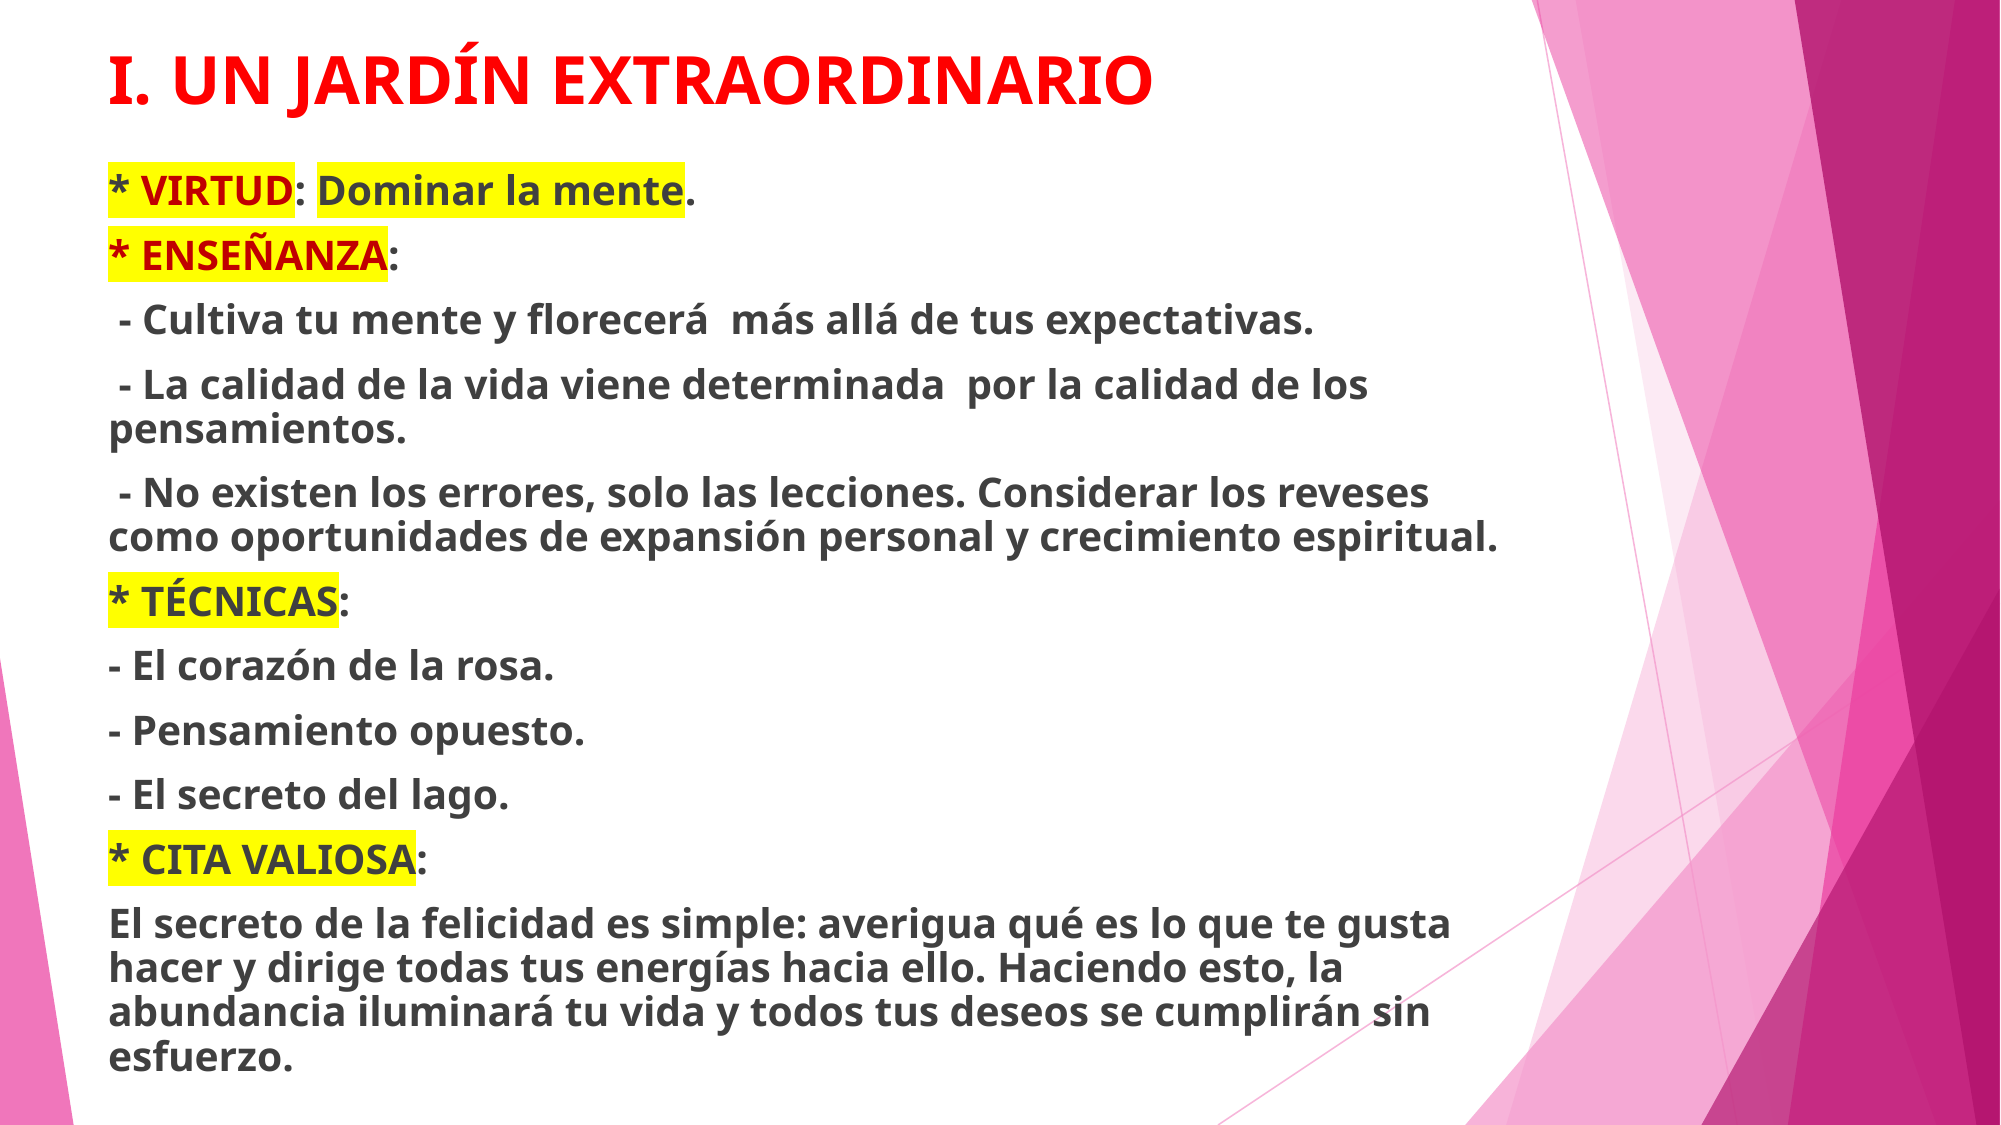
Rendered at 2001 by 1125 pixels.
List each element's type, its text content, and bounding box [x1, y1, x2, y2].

list * VIRTUD: Dominar la mente. * ENSEÑANZA: - Cultiva tu mente y florecerá más allá de tus expectativas. - La calidad de la vida viene determinada por la calidad de los pensamientos. - No existen los errores, solo las lecciones. Considerar los reveses como oportunidades de expansión personal y crecimiento espiritual. * TÉCNICAS: - El corazón de la rosa. - Pensamiento opuesto. - El secreto del lago. * CITA VALIOSA: El secreto de la felicidad es simple: averigua qué es lo que te gusta hacer y dirige todas tus energías hacia ello. Haciendo esto, la abundancia iluminará tu vida y todos tus deseos se cumplirán sin esfuerzo. [93, 162, 1567, 1096]
title I. UN JARDÍN EXTRAORDINARIO [93, 29, 1504, 123]
